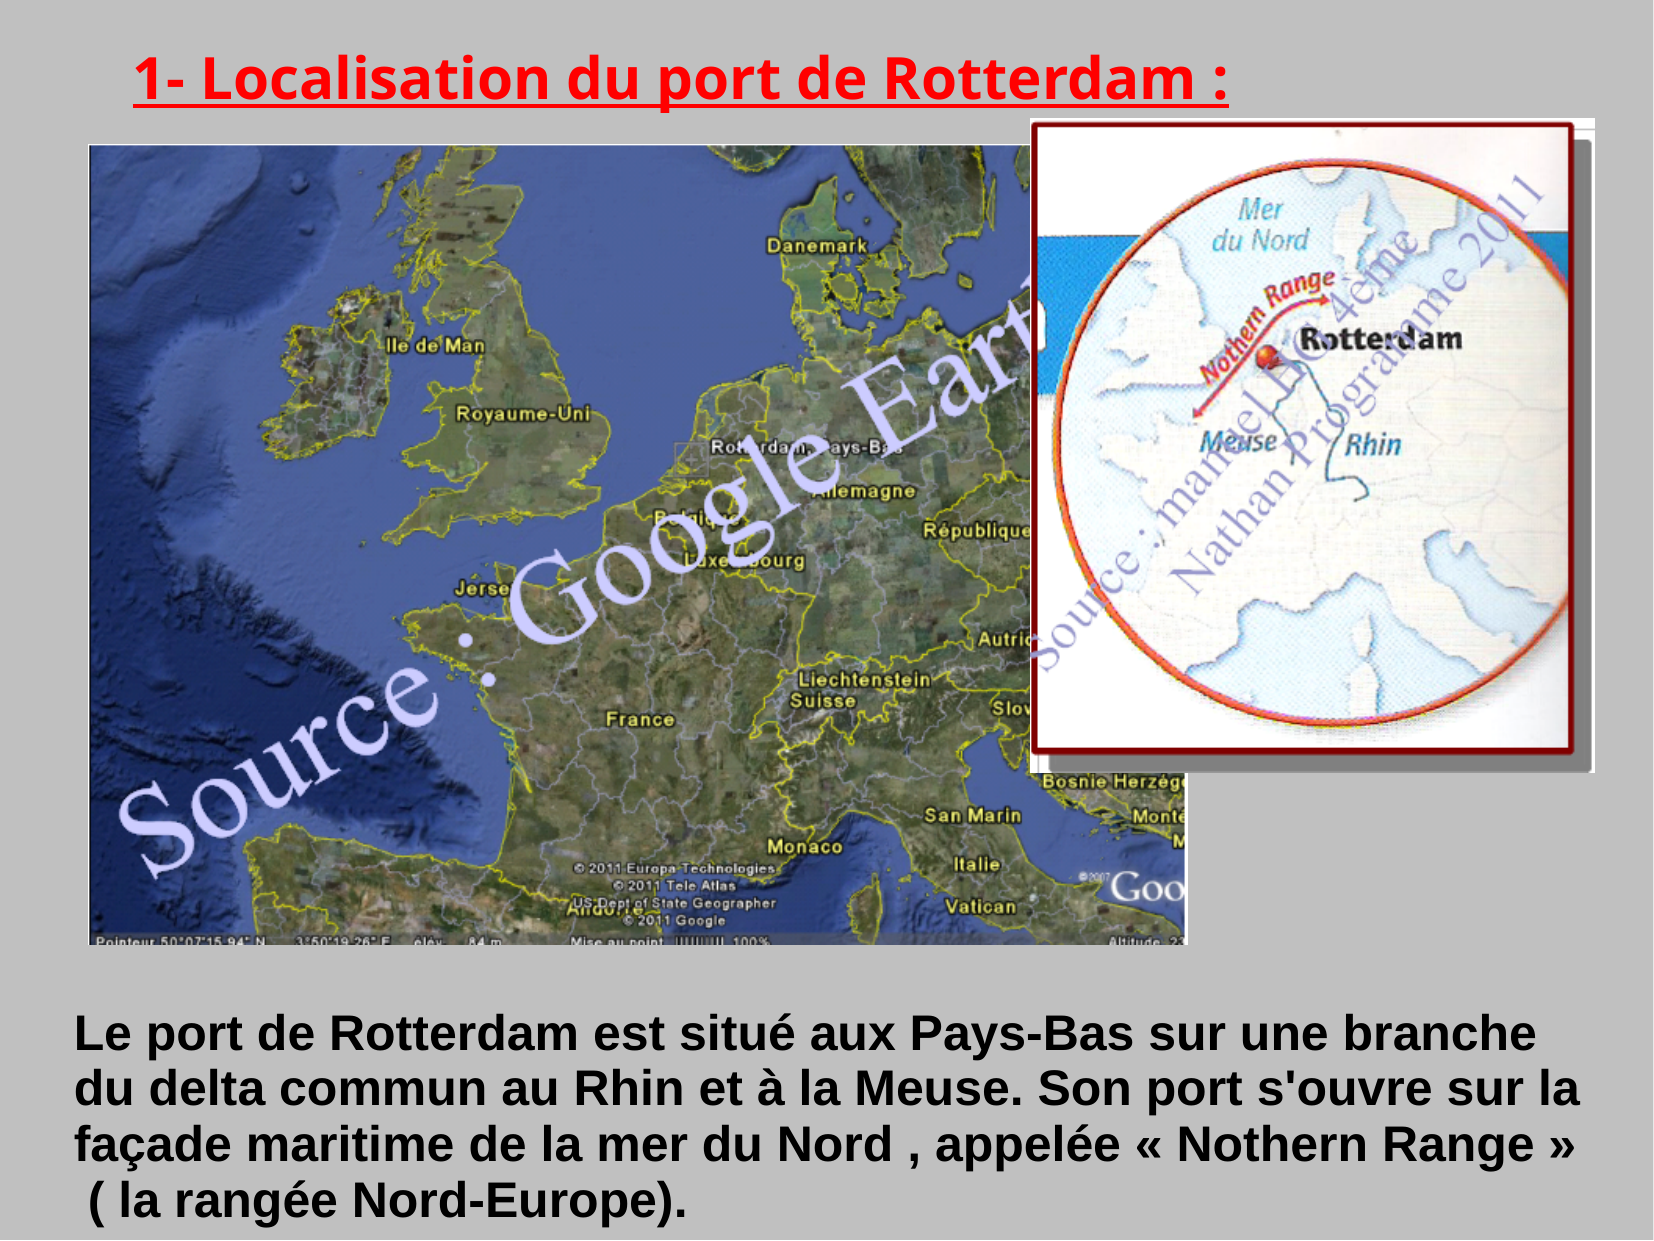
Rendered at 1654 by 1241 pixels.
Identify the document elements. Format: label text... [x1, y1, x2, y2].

picture [88, 118, 1595, 945]
text_box Le port de Rotterdam est situé aux Pays-Bas sur une branche du delta commun au Rhin et à la Meuse. Son port s'ouvre sur la façade maritime de la mer du Nord , appelée « Nothern Range » ( la rangée Nord-Europe). [59, 997, 1625, 1241]
text_box 1- Localisation du port de Rotterdam : [118, 29, 1506, 127]
